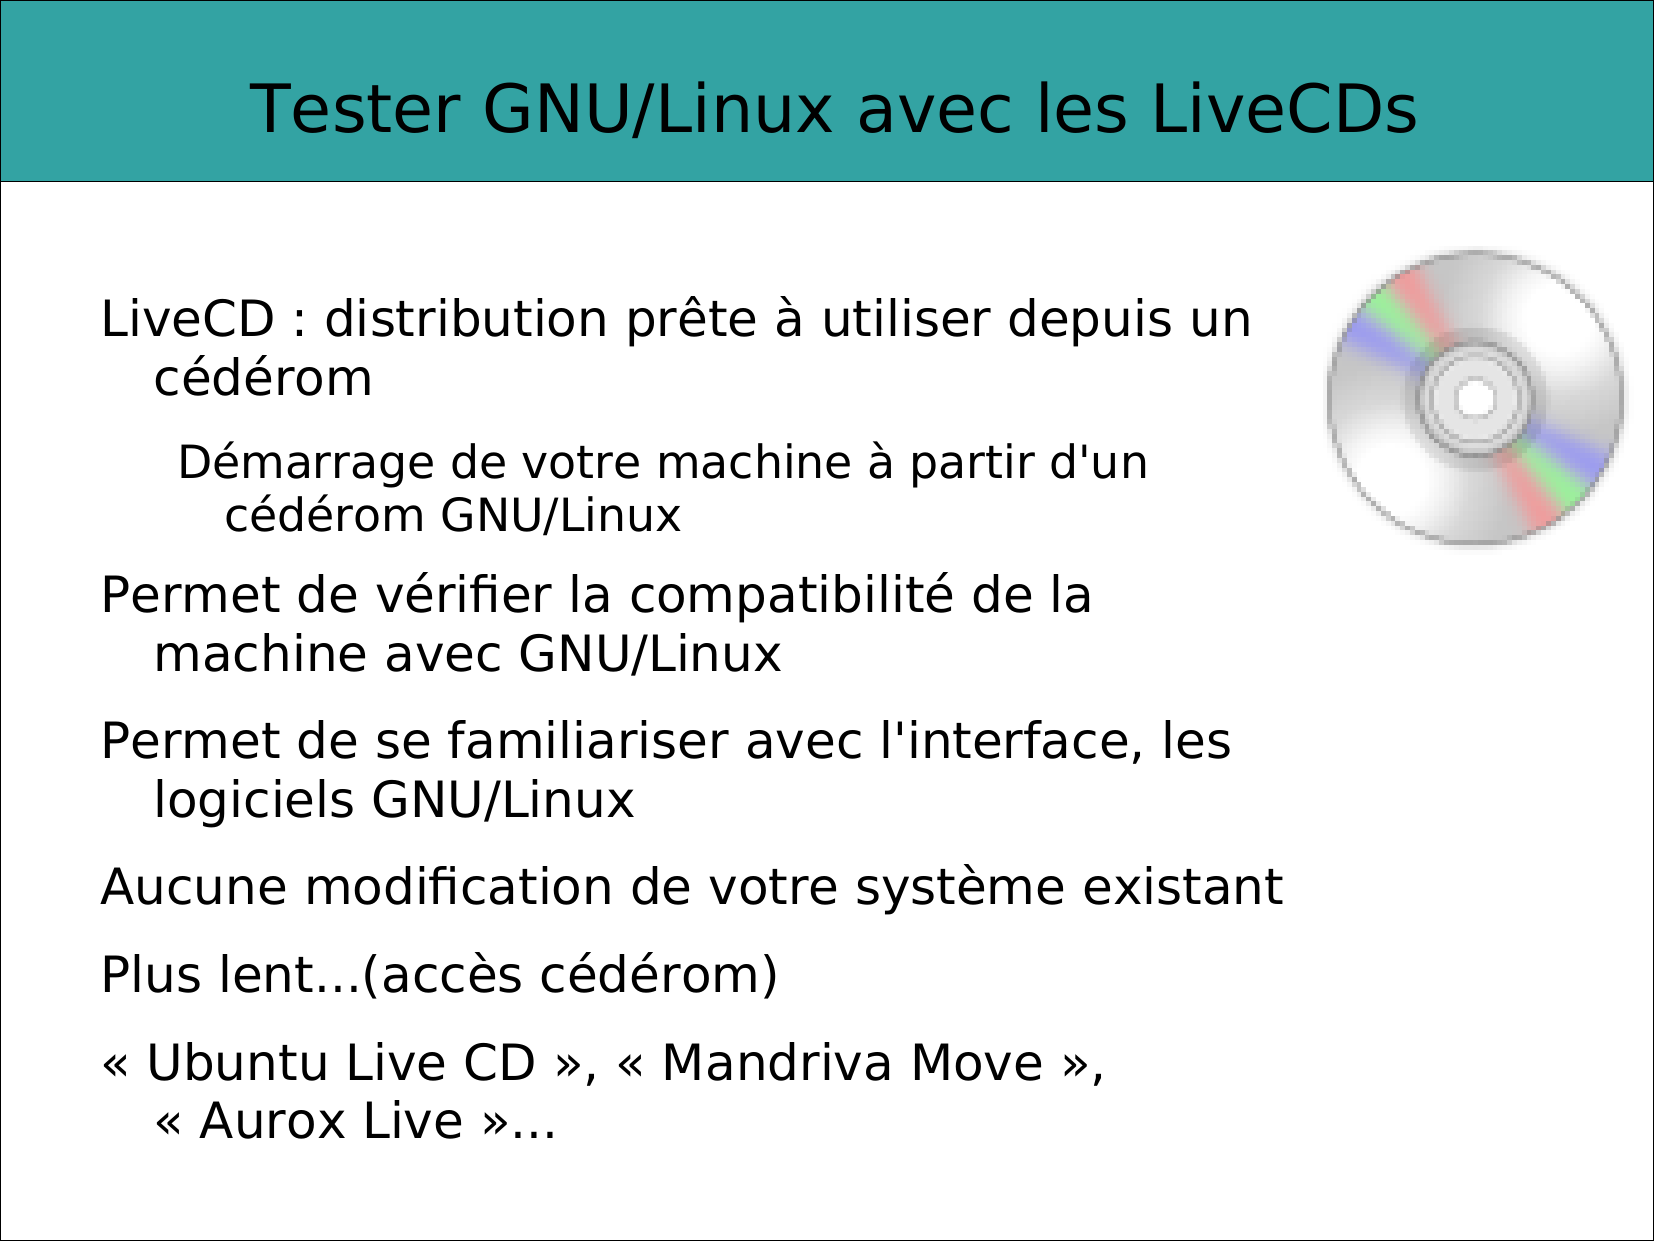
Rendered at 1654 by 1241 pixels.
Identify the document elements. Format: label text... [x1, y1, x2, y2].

picture [1323, 246, 1634, 555]
title Tester GNU/Linux avec les LiveCDs [82, 49, 1571, 170]
list LiveCD : distribution prête à utiliser depuis un cédérom Démarrage de votre machine à partir d'un cédérom GNU/Linux Permet de vérifier la compatibilité de la machine avec GNU/Linux Permet de se familiariser avec l'interface, les logiciels GNU/Linux Aucune modification de votre système existant Plus lent...(accès cédérom) « Ubuntu Live CD », « Mandriva Move », « Aurox Live »... [82, 290, 1305, 1209]
